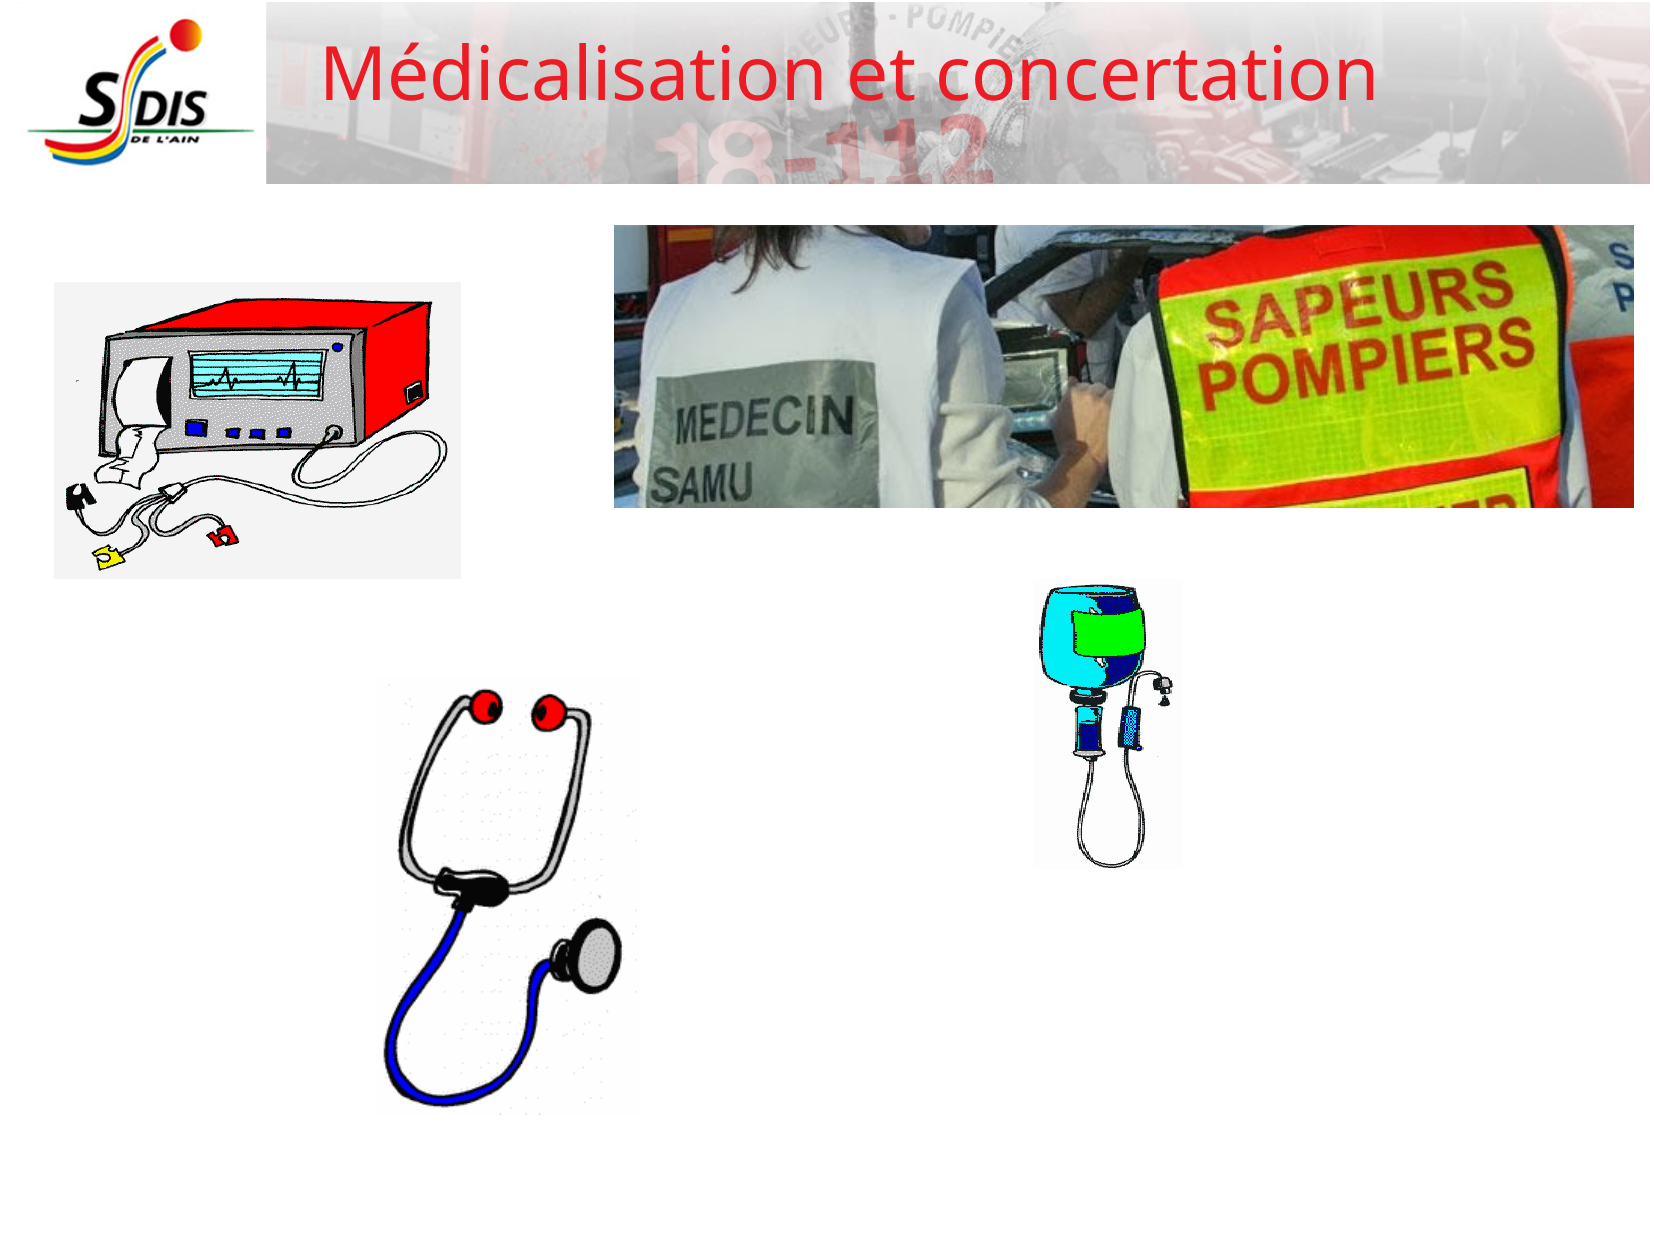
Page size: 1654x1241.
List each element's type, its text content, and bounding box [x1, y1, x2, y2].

title Médicalisation et concertation [68, 25, 1632, 117]
picture [54, 282, 461, 579]
picture [375, 677, 643, 1115]
picture [1033, 578, 1183, 870]
picture [11, 2, 1650, 184]
picture [614, 225, 1634, 508]
